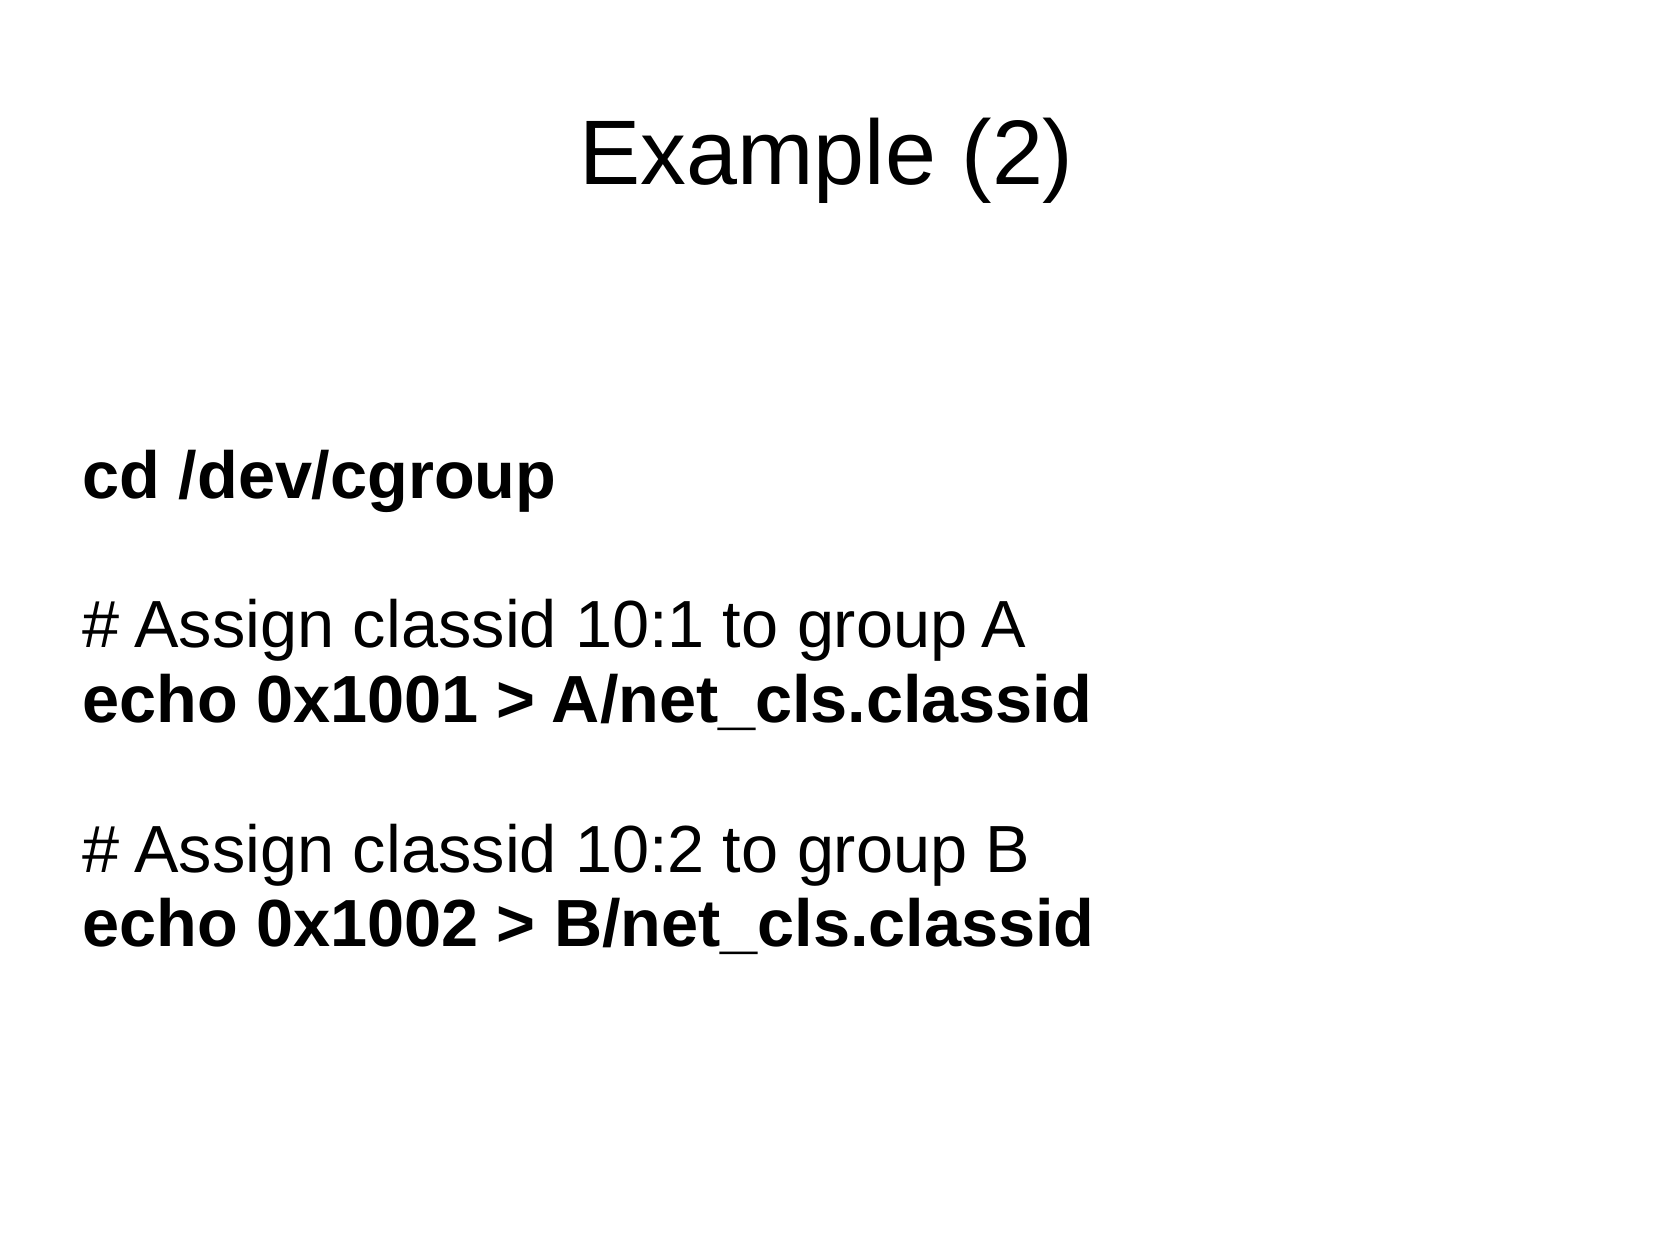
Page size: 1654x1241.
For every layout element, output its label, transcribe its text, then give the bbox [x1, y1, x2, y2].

subtitle cd /dev/cgroup # Assign classid 10:1 to group A echo 0x1001 > A/net_cls.classid # Assign classid 10:2 to group B echo 0x1002 > B/net_cls.classid [82, 290, 1571, 1109]
title Example (2) [82, 49, 1571, 257]
